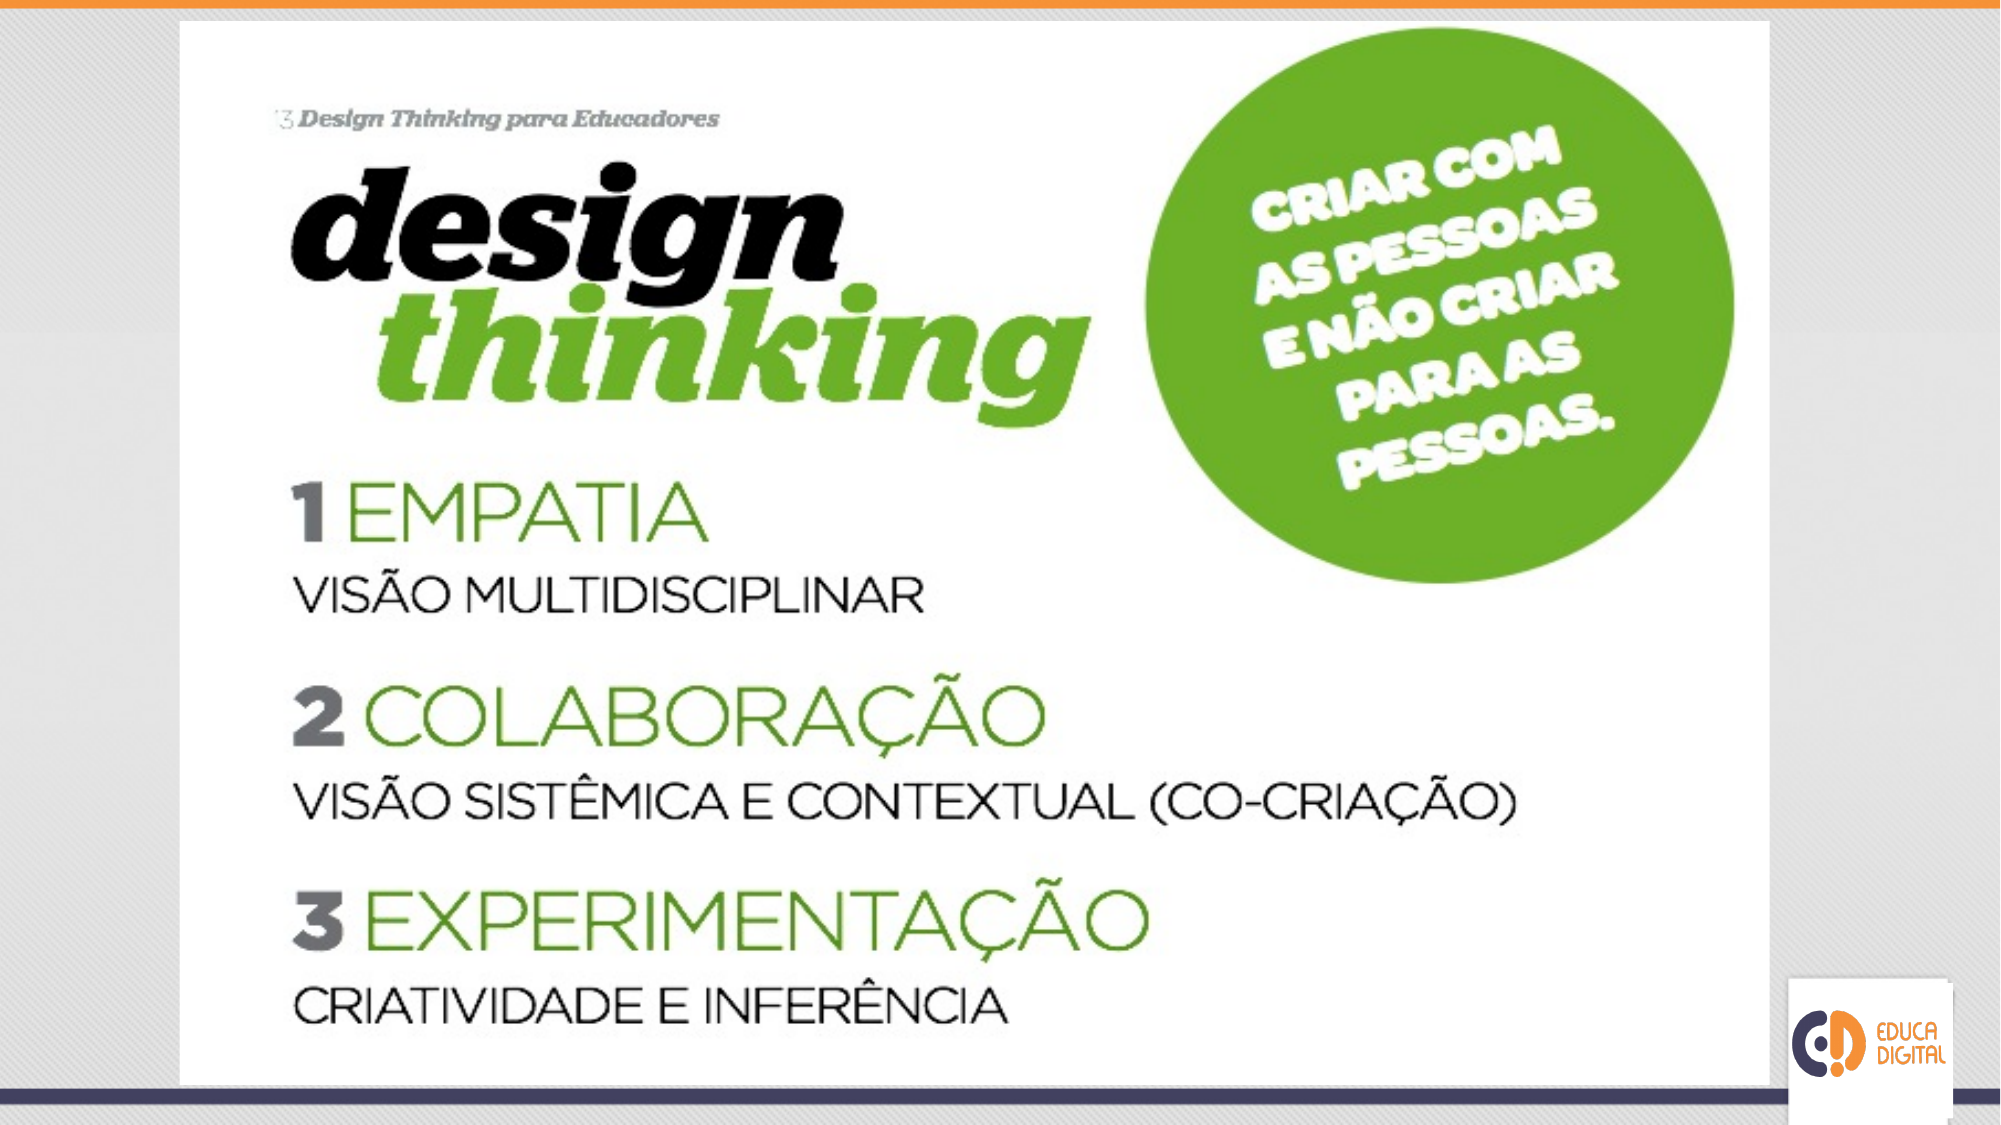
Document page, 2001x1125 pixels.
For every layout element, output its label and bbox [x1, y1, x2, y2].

text_box [1792, 1115, 1954, 1119]
picture [0, 0, 2001, 1125]
